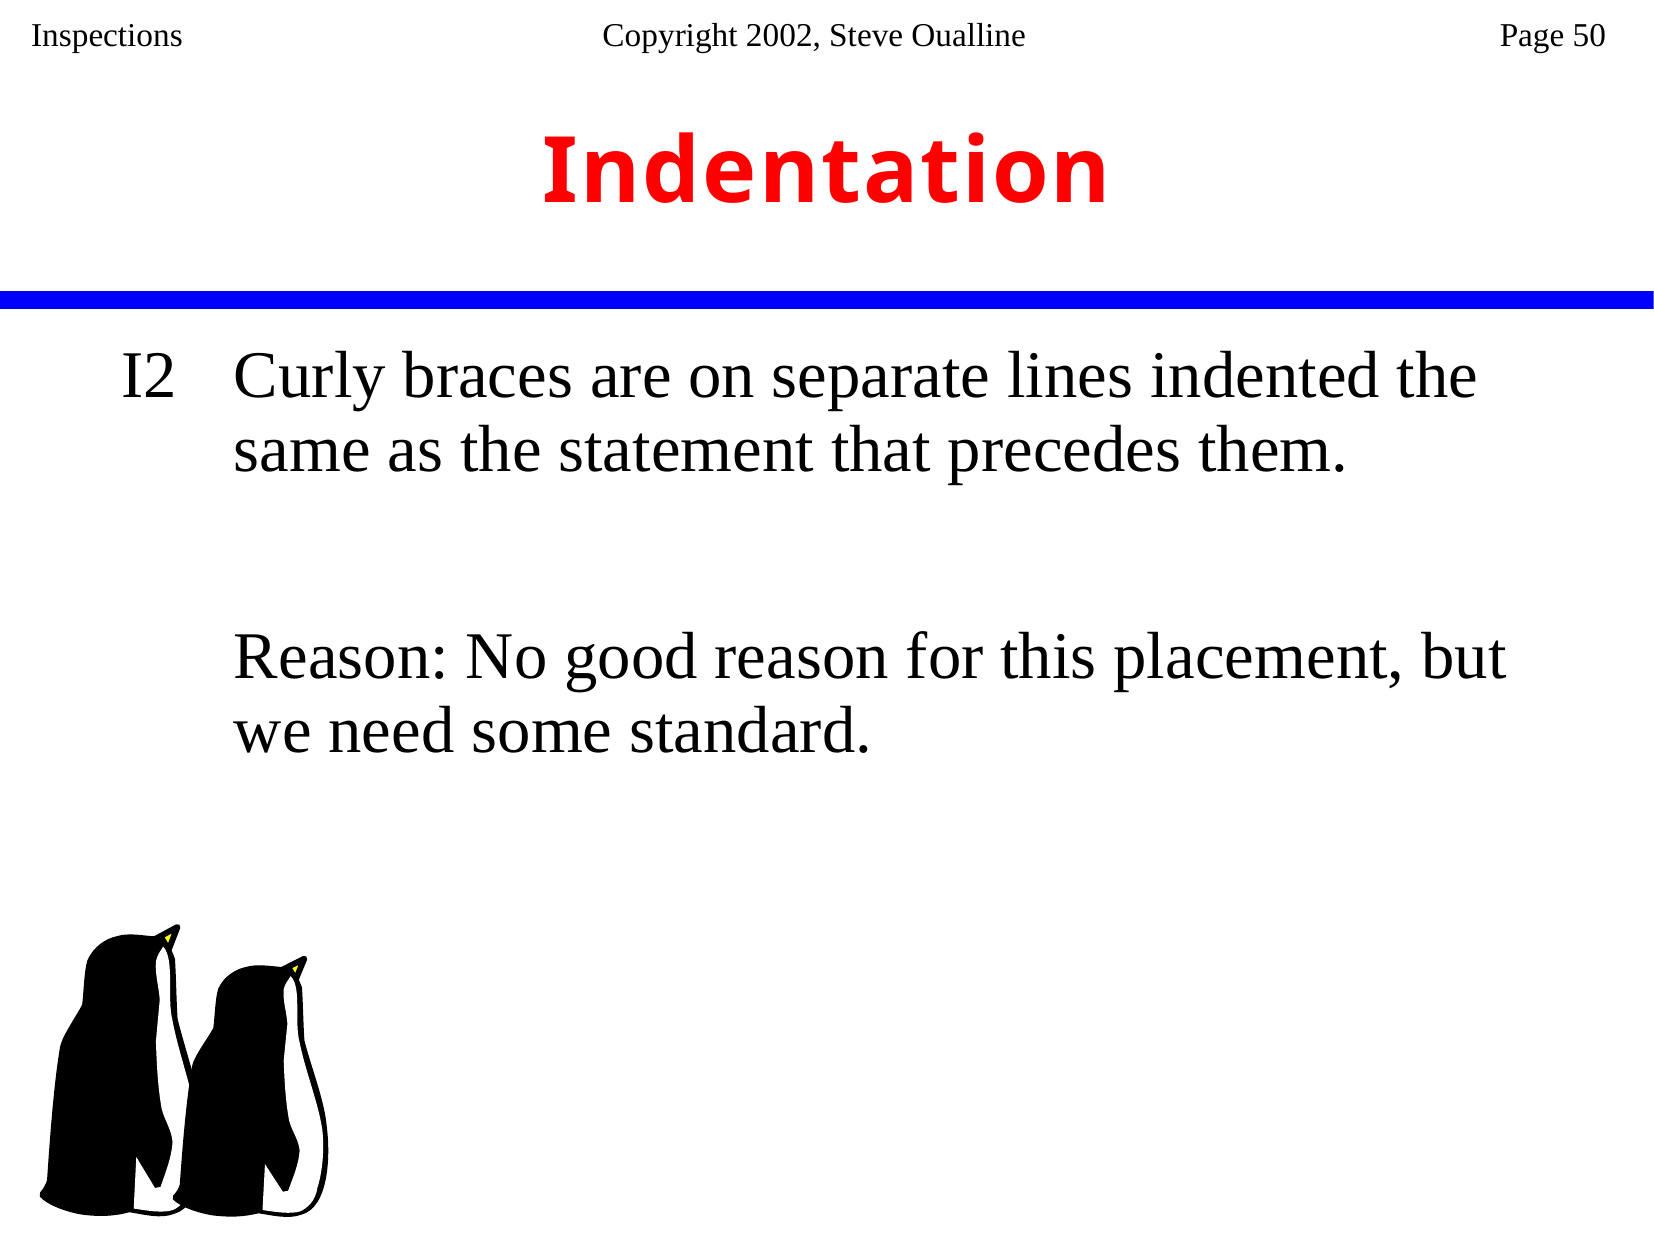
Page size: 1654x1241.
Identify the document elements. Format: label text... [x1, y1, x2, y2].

title Indentation [121, 66, 1534, 234]
list I2 Curly braces are on separate lines indented the same as the statement that precedes them. Reason: No good reason for this placement, but we need some standard. [121, 234, 1534, 931]
